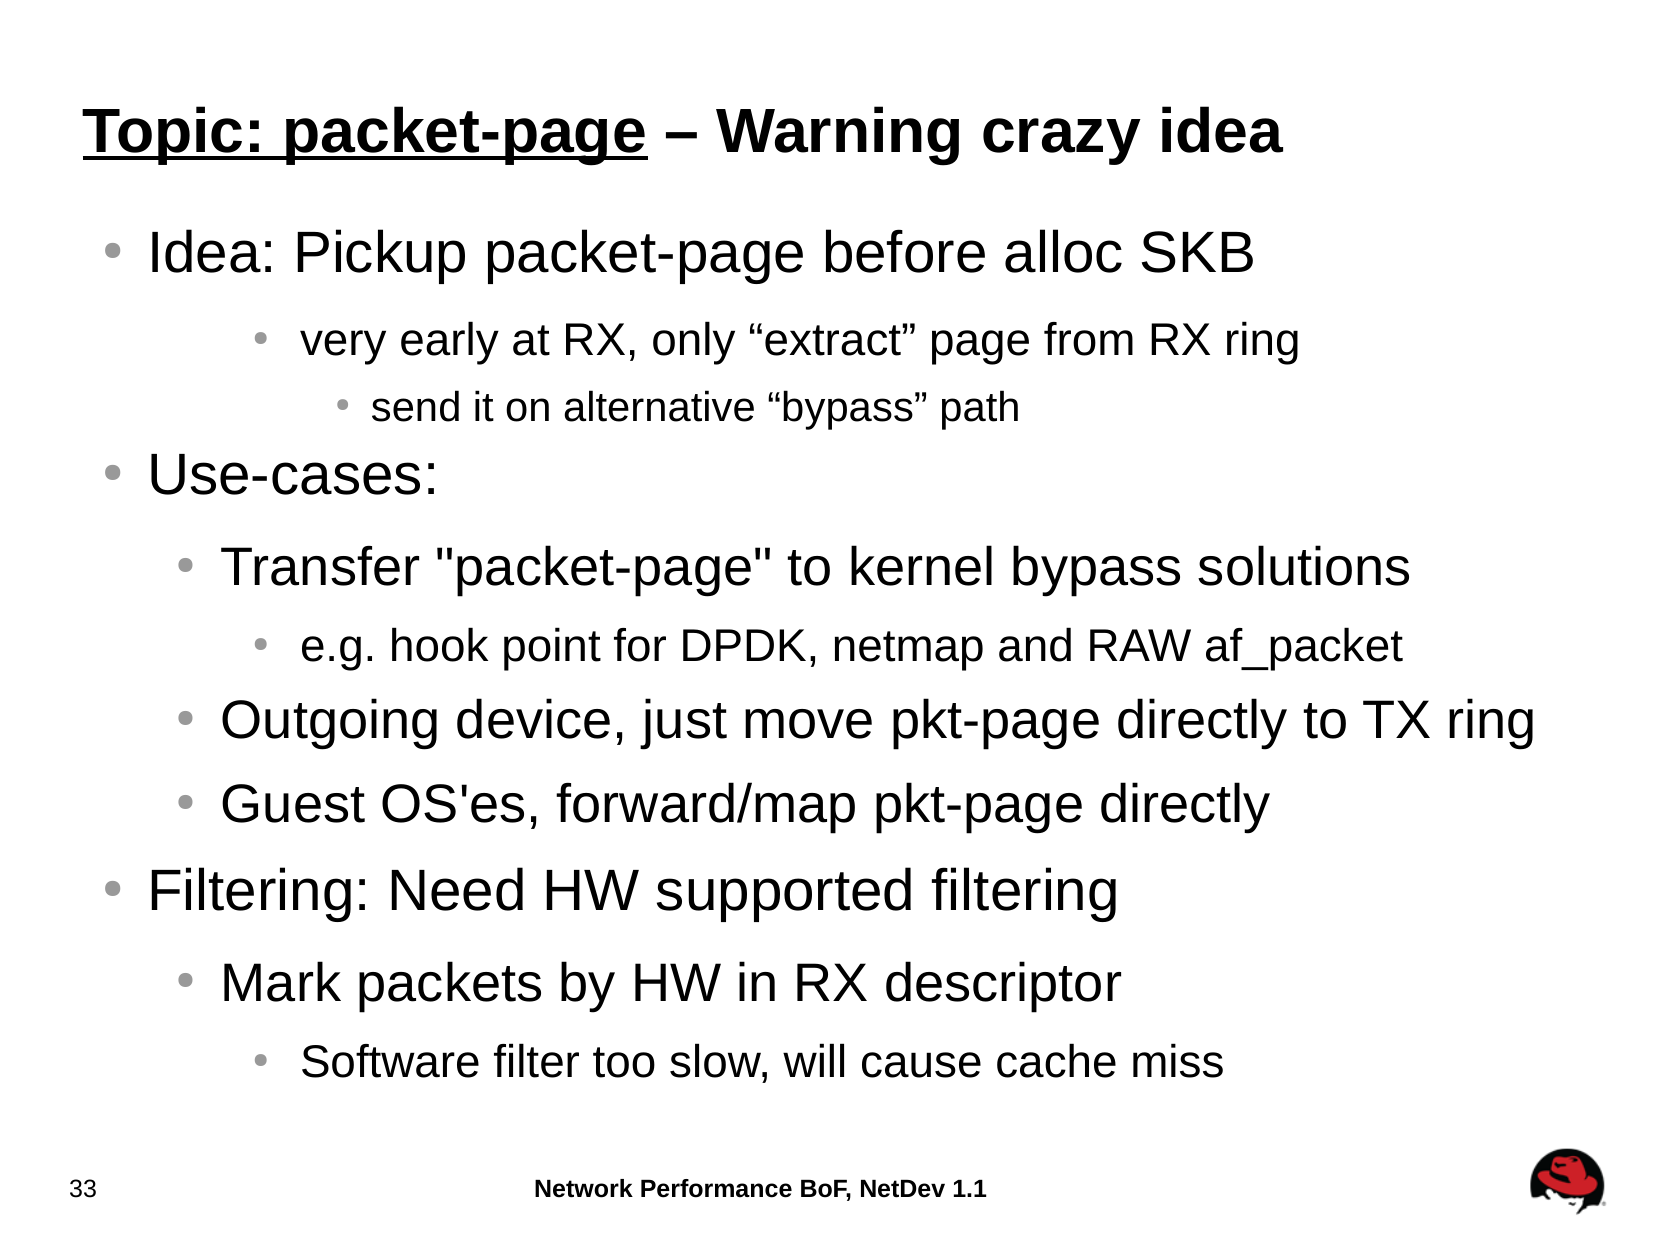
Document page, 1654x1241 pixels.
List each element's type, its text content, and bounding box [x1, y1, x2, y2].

picture [1529, 1146, 1612, 1224]
list Idea: Pickup packet-page before alloc SKB very early at RX, only “extract” page from RX ring send it on alternative “bypass” path Use-cases: Transfer "packet-page" to kernel bypass solutions e.g. hook point for DPDK, netmap and RAW af_packet Outgoing device, just move pkt-page directly to TX ring Guest OS'es, forward/map pkt-page directly Filtering: Need HW supported filtering Mark packets by HW in RX descriptor Software filter too slow, will cause cache miss [87, 219, 1576, 1088]
title Topic: packet-page – Warning crazy idea [82, 37, 1571, 226]
